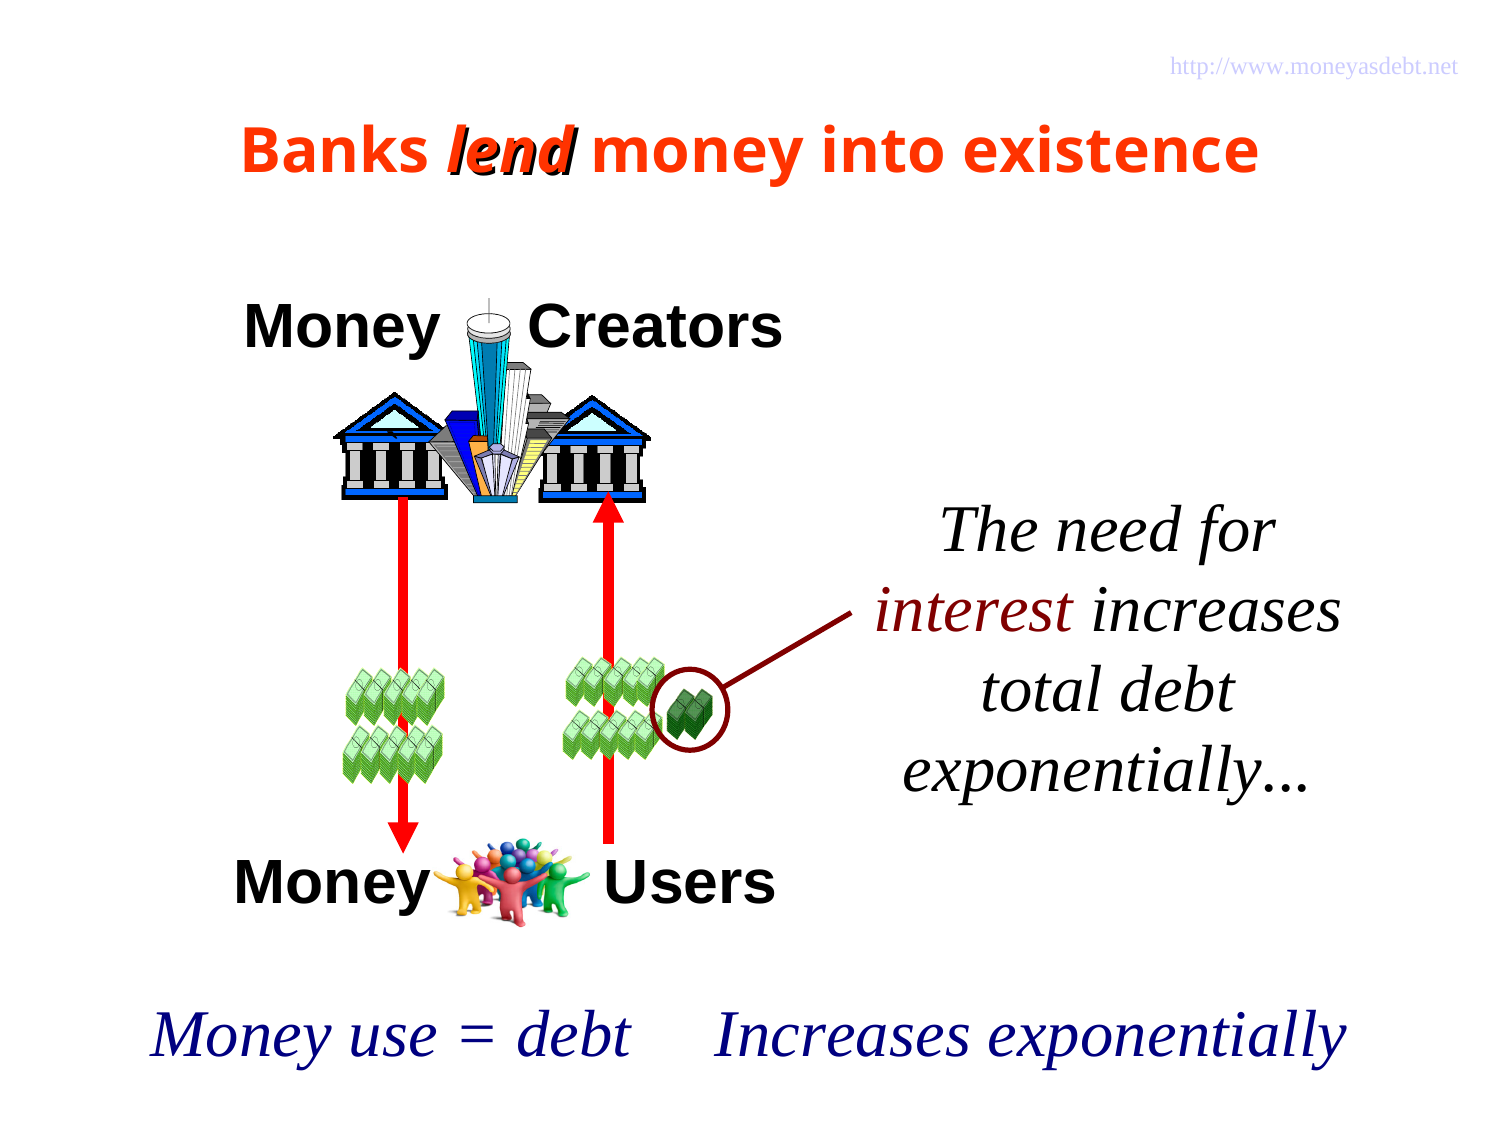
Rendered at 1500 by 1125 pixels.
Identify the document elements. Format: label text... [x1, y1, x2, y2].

text_box http://www.moneyasdebt.net [975, 45, 1474, 88]
picture [562, 709, 663, 760]
picture [427, 297, 651, 504]
text_box Money Creators [104, 277, 855, 485]
picture [565, 656, 665, 707]
text_box Banks lend money into existence [0, 52, 1500, 241]
picture [655, 685, 665, 707]
picture [666, 688, 713, 740]
text_box Money use = debt Increases exponentially [0, 982, 1500, 1088]
picture [655, 709, 663, 732]
picture [342, 667, 445, 784]
picture [432, 837, 591, 928]
text_box Money Users [149, 833, 863, 924]
text_box ` [333, 485, 427, 500]
text_box The need for interest increases total debt exponentially... [815, 477, 1401, 680]
